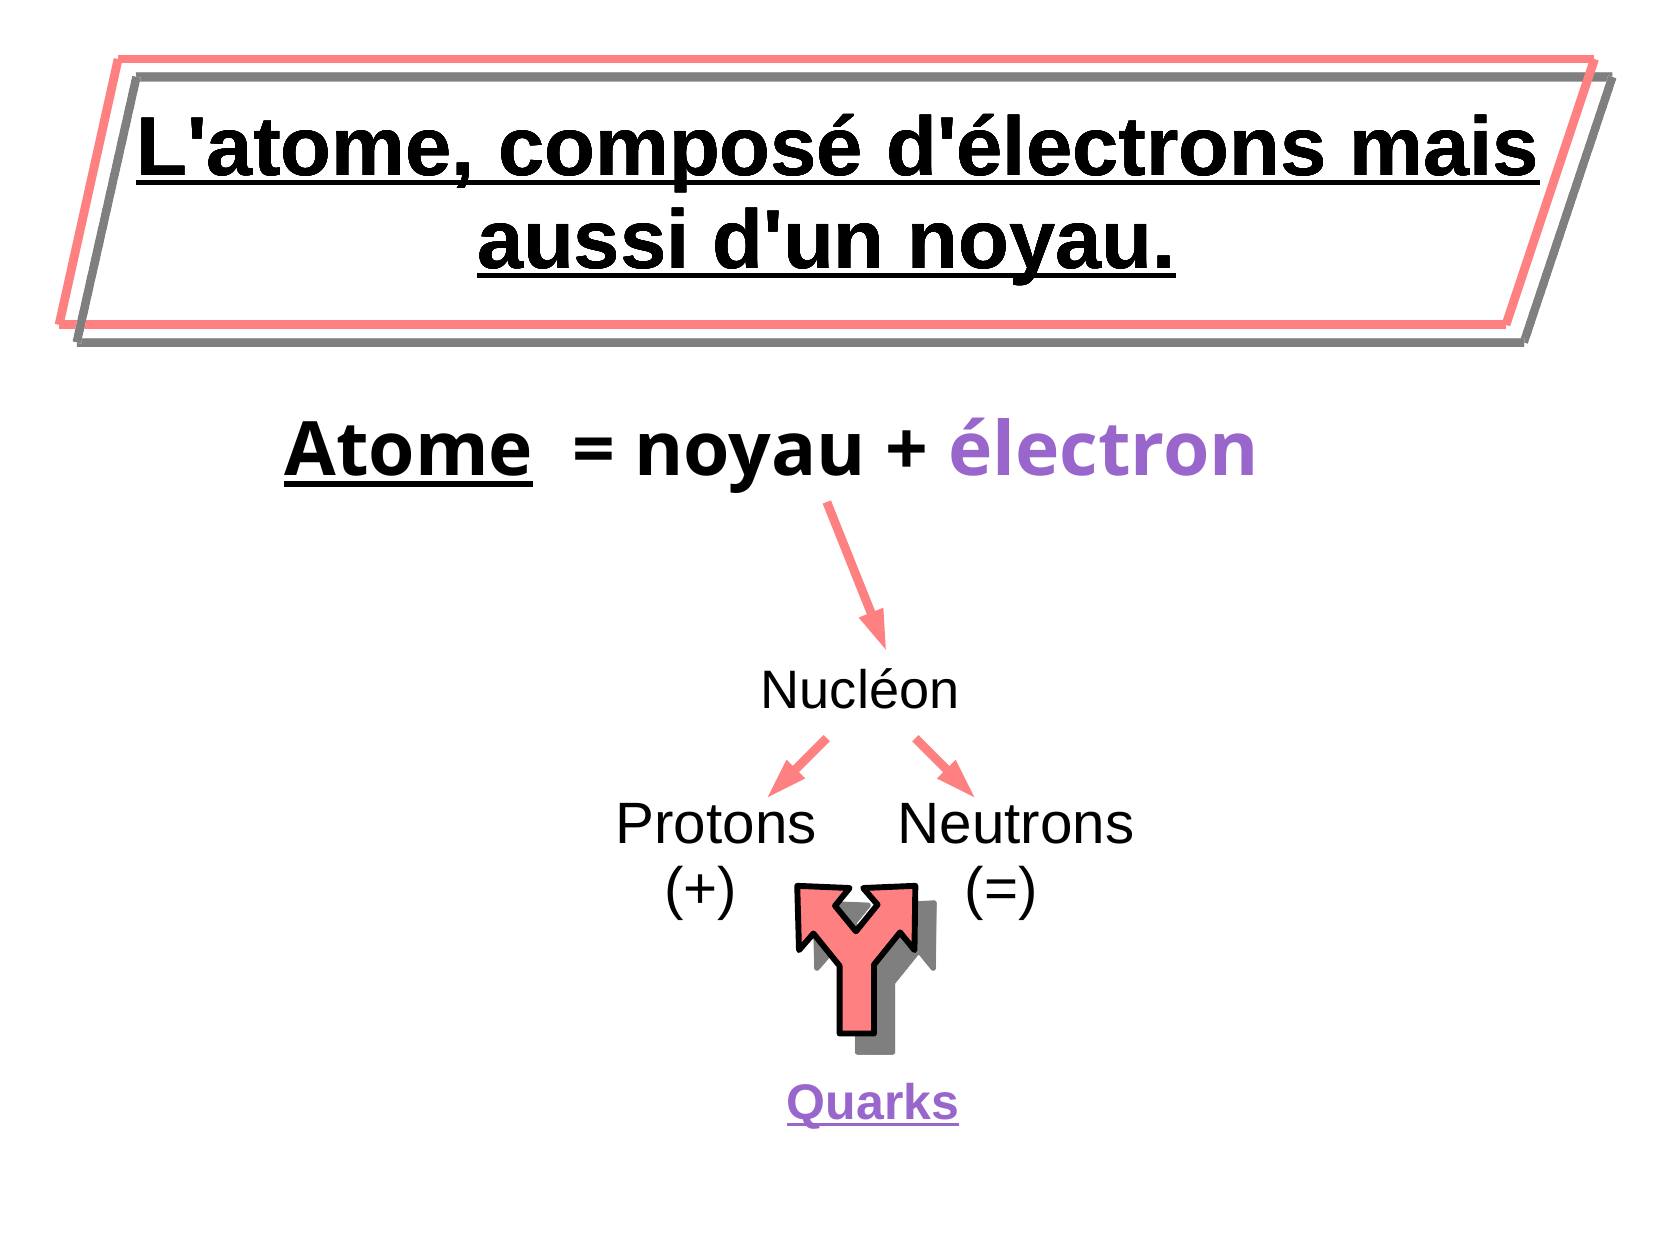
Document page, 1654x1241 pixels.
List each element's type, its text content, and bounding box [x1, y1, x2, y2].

text_box [797, 885, 916, 1034]
text_box Atome = noyau + électron Nucléon Protons Neutrons (+) (=) [206, 384, 1399, 1152]
text_box L'atome, composé d'électrons mais aussi d'un noyau. [59, 88, 1595, 384]
text_box Quarks [767, 1062, 1063, 1182]
